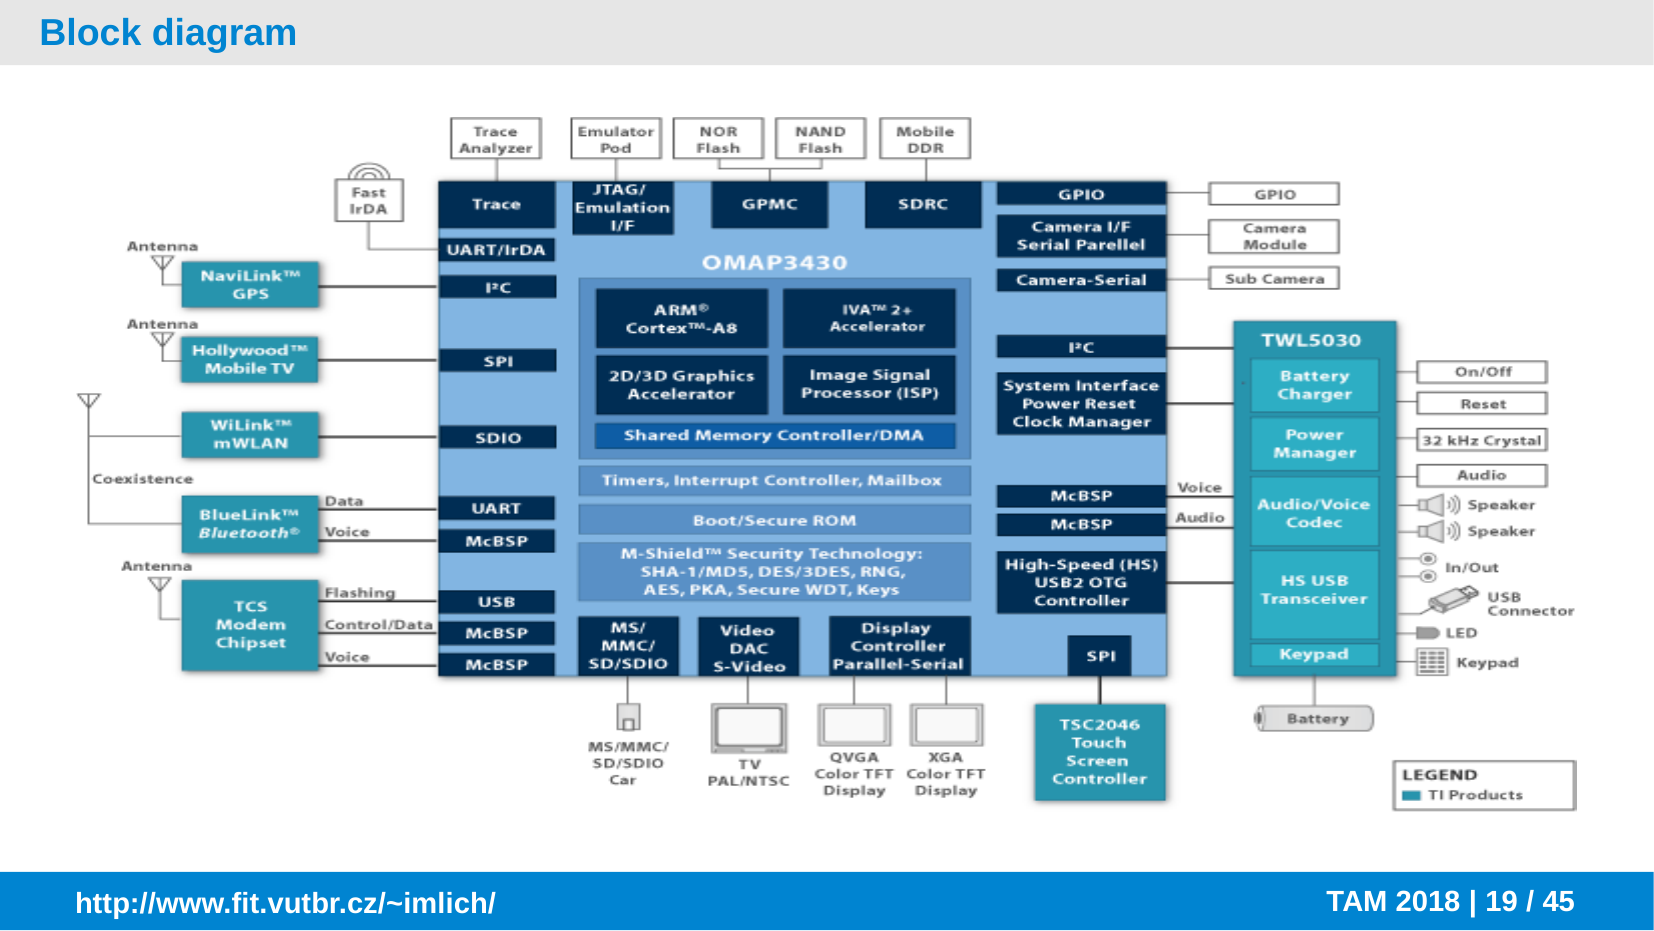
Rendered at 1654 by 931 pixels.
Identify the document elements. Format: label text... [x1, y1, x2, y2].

title Block diagram [39, 4, 1615, 61]
picture [76, 117, 1577, 813]
